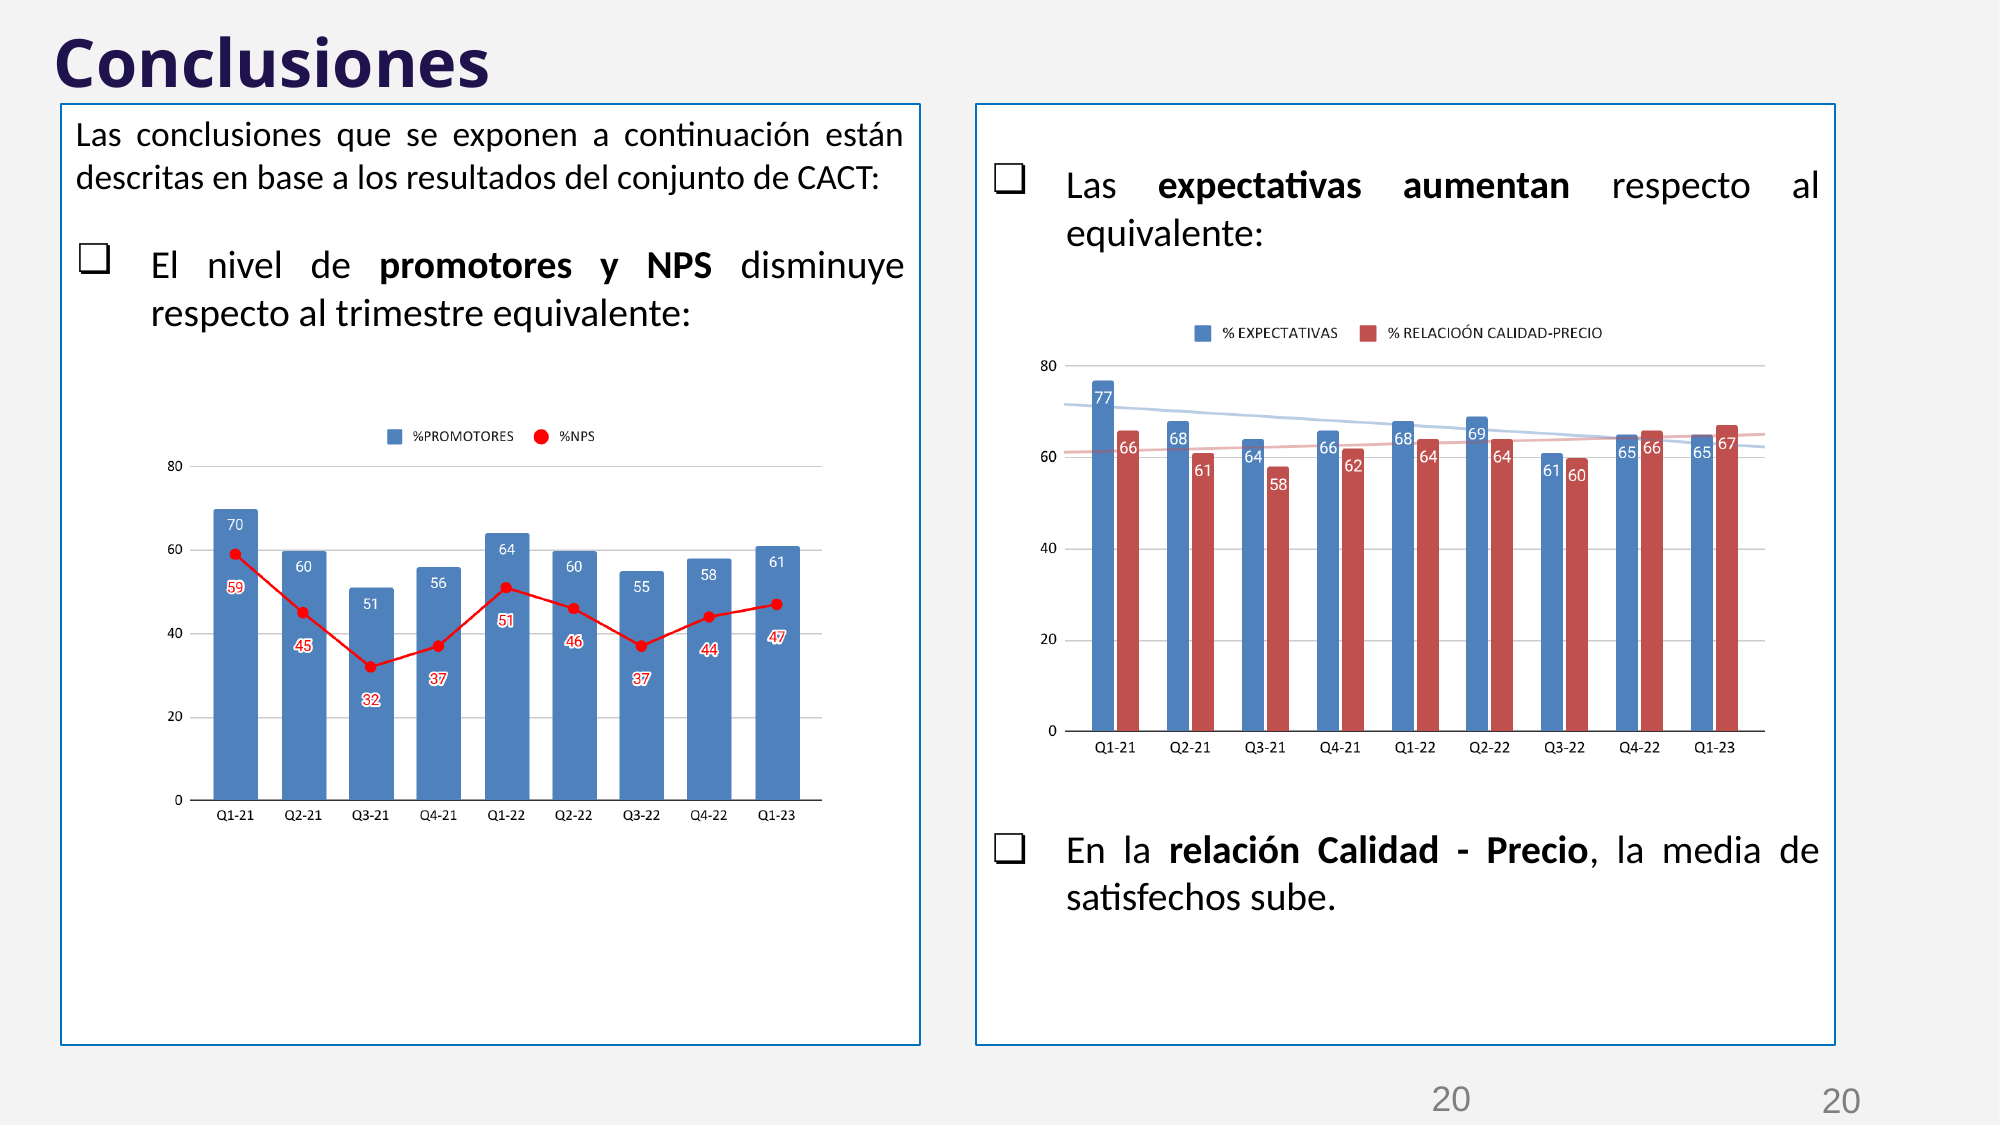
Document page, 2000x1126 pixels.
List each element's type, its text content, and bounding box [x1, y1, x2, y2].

text_box Conclusiones [53, 0, 1946, 124]
text_box Las expectativas aumentan respecto al equivalente: En la relación Calidad - Precio, la media de satisfechos sube. [976, 103, 1836, 1046]
picture [137, 407, 844, 845]
text_box Las conclusiones que se exponen a continuación están descritas en base a los resultados del conjunto de CACT: El nivel de promotores y NPS disminuye respecto al trimestre equivalente: [60, 103, 920, 1046]
picture [1007, 301, 1789, 780]
text_box <number> [1413, 1067, 1881, 1126]
